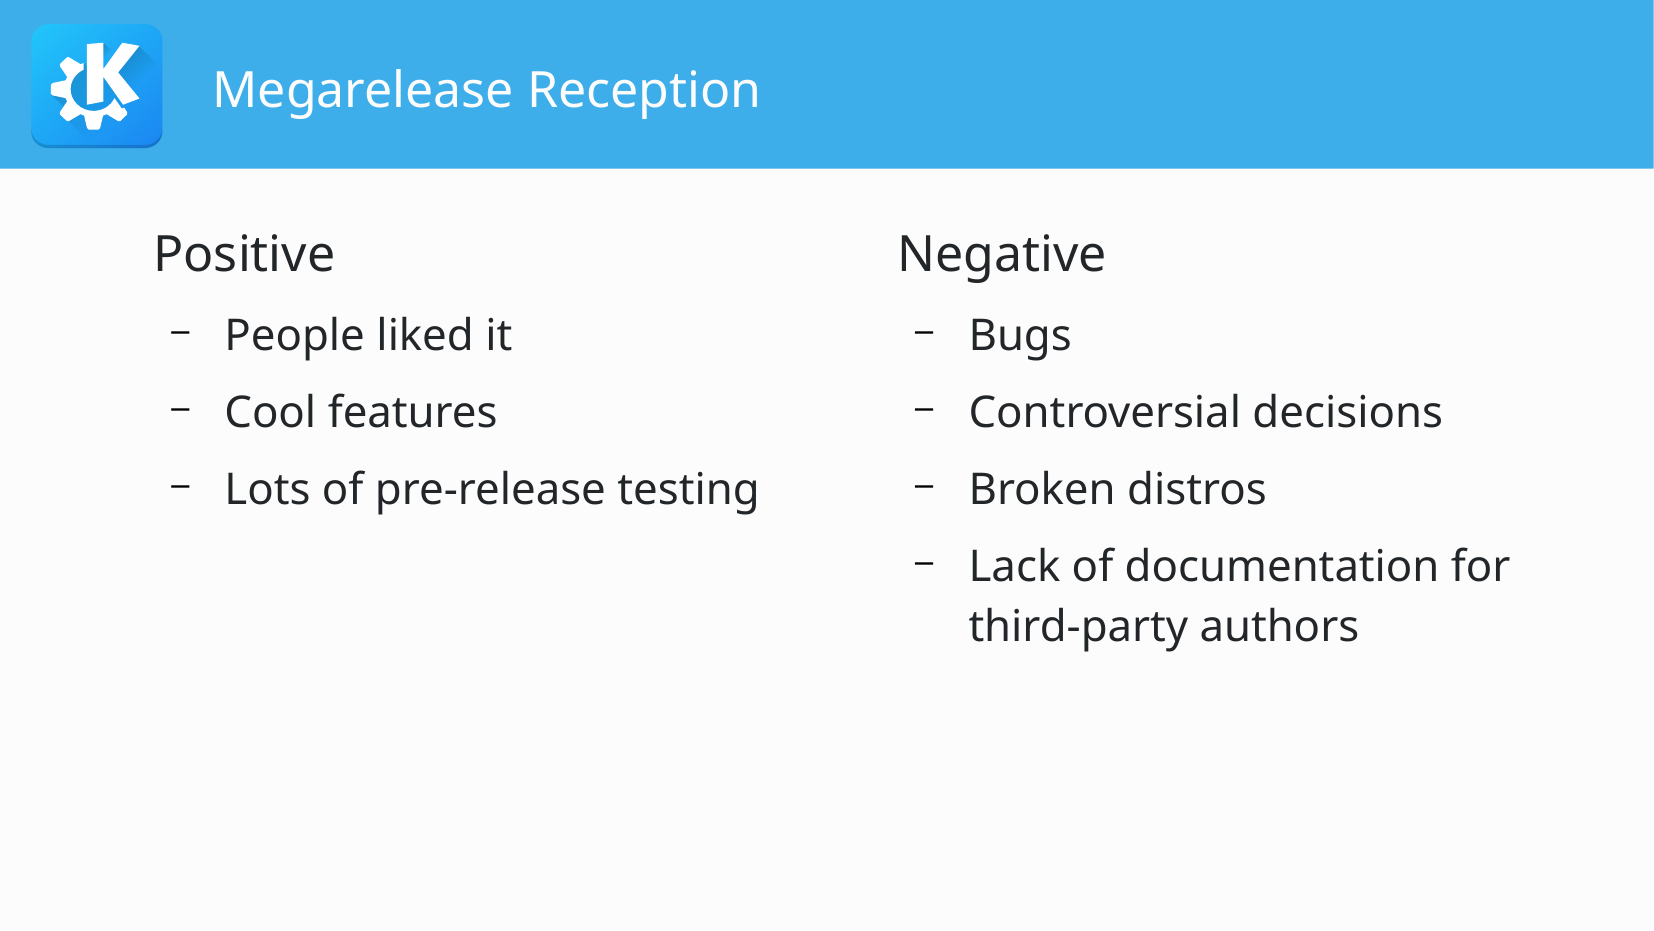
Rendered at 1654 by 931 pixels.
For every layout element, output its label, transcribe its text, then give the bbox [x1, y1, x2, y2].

list Positive People liked it Cool features Lots of pre-release testing Negative Bugs Controversial decisions Broken distros Lack of documentation for third-party authors [82, 217, 1571, 758]
title Megarelease Reception [212, 10, 1563, 166]
